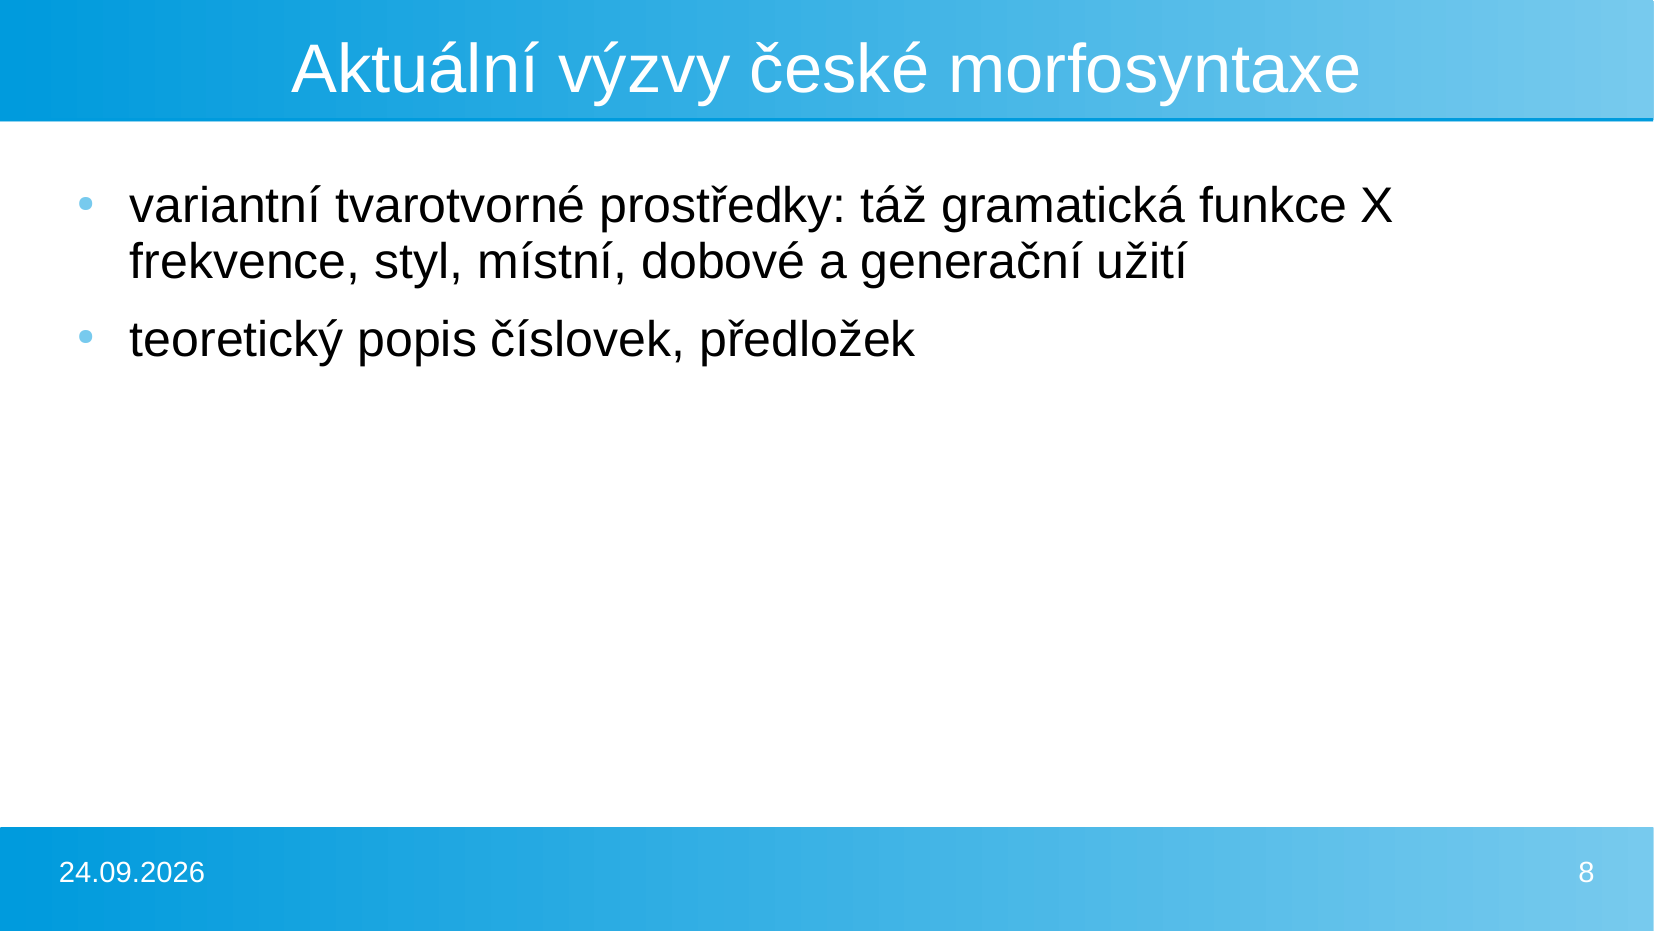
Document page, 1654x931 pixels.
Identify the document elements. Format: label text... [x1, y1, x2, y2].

title Aktuální výzvy české morfosyntaxe [59, 29, 1595, 108]
list variantní tvarotvorné prostředky: táž gramatická funkce X frekvence, styl, místní, dobové a generační užití teoretický popis číslovek, předložek [59, 177, 1595, 768]
